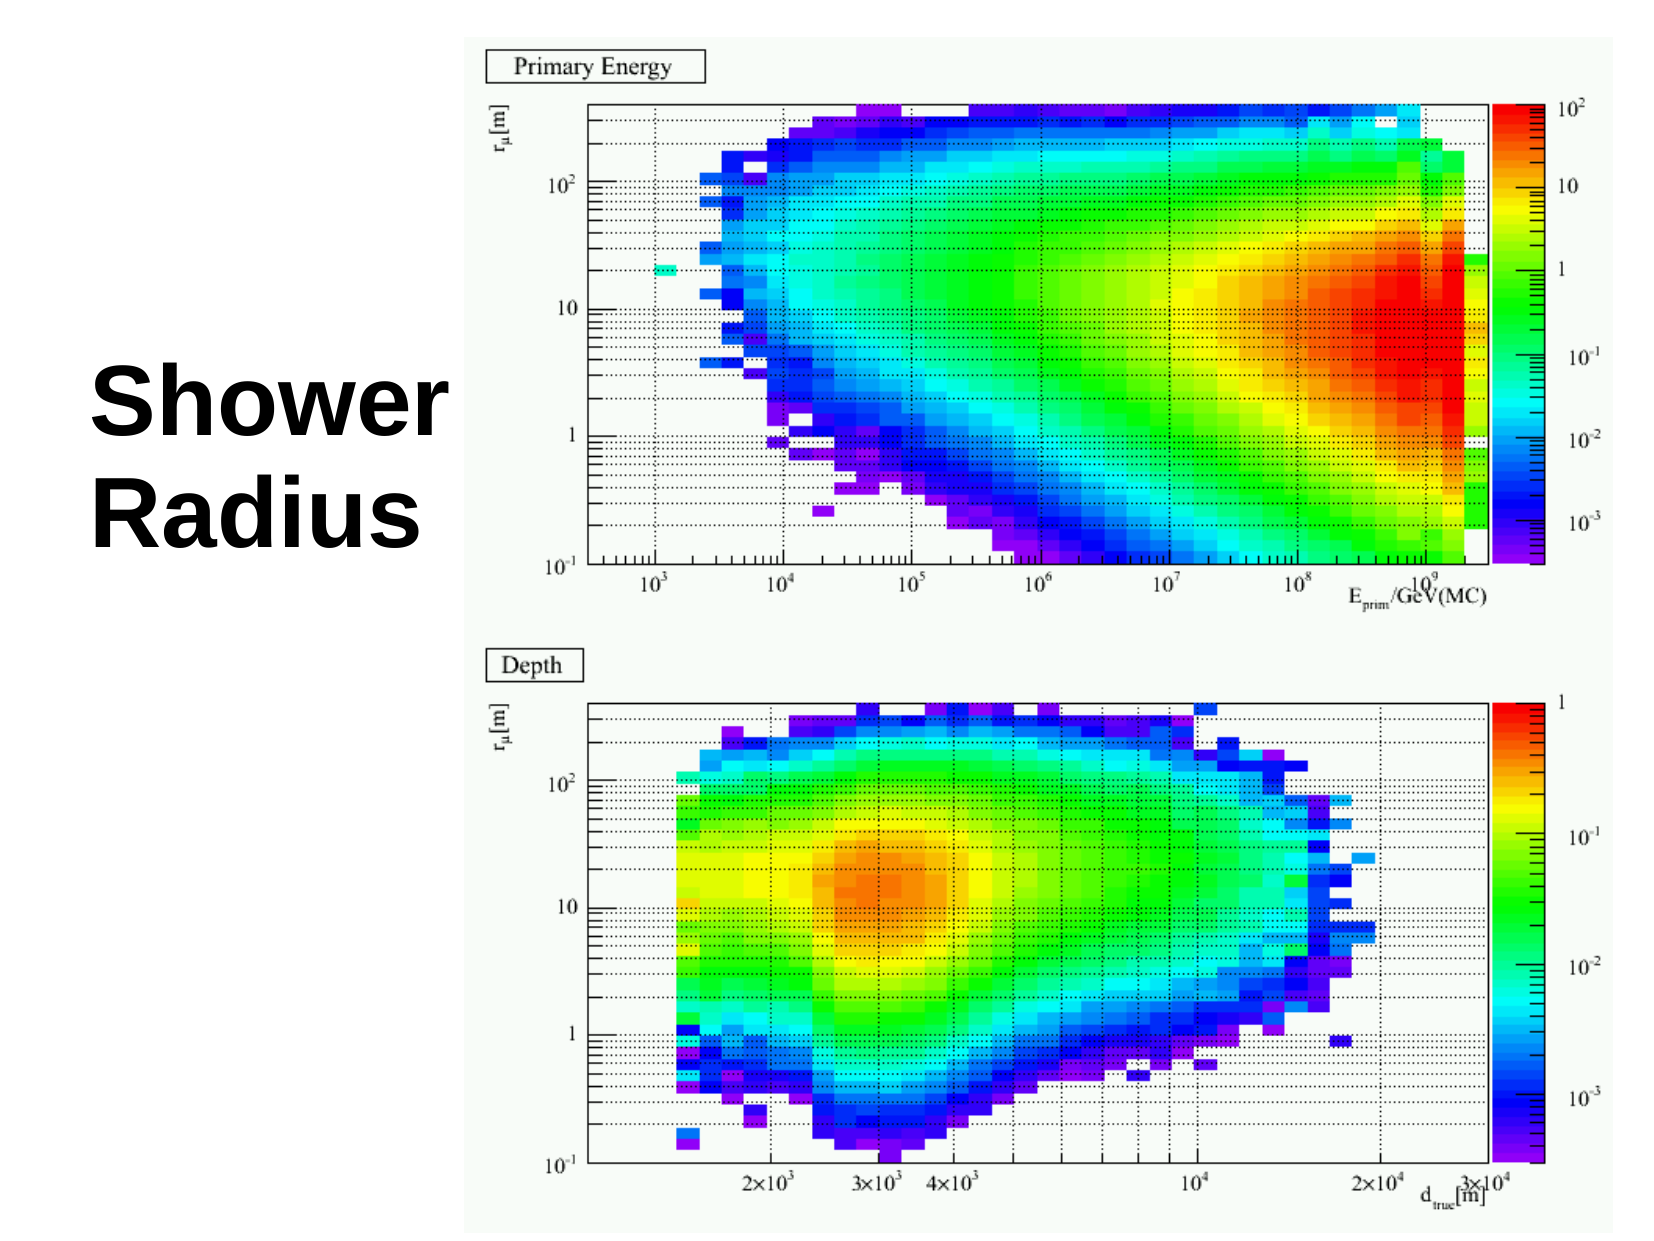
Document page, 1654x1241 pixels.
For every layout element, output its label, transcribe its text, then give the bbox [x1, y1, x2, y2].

picture [464, 37, 1613, 1233]
text_box Shower Radius [75, 337, 465, 654]
